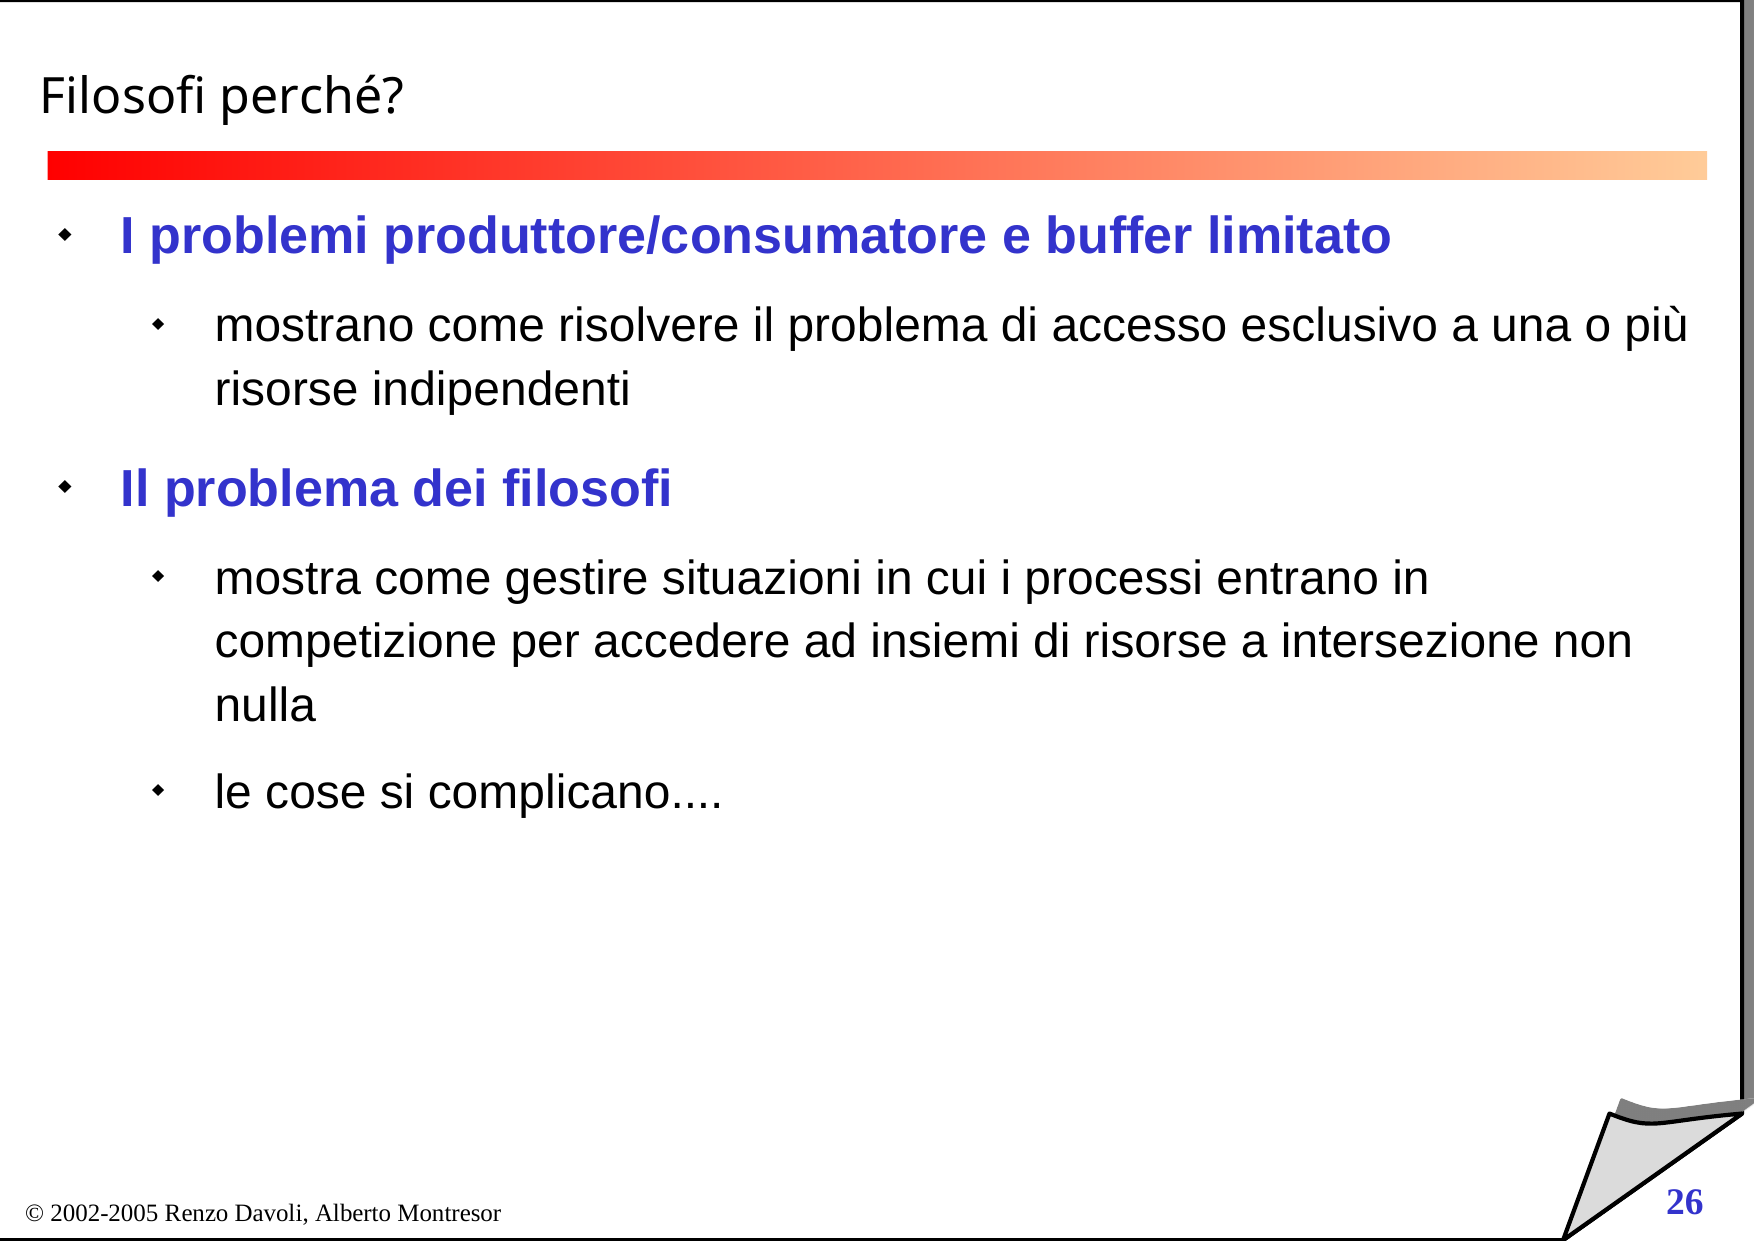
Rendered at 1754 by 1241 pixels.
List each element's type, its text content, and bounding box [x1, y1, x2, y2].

title Filosofi perché? [39, 49, 1713, 144]
list I problemi produttore/consumatore e buffer limitato mostrano come risolvere il problema di accesso esclusivo a una o più risorse indipendenti Il problema dei filosofi mostra come gestire situazioni in cui i processi entrano in competizione per accedere ad insiemi di risorse a intersezione non nulla le cose si complicano.... [58, 206, 1696, 825]
